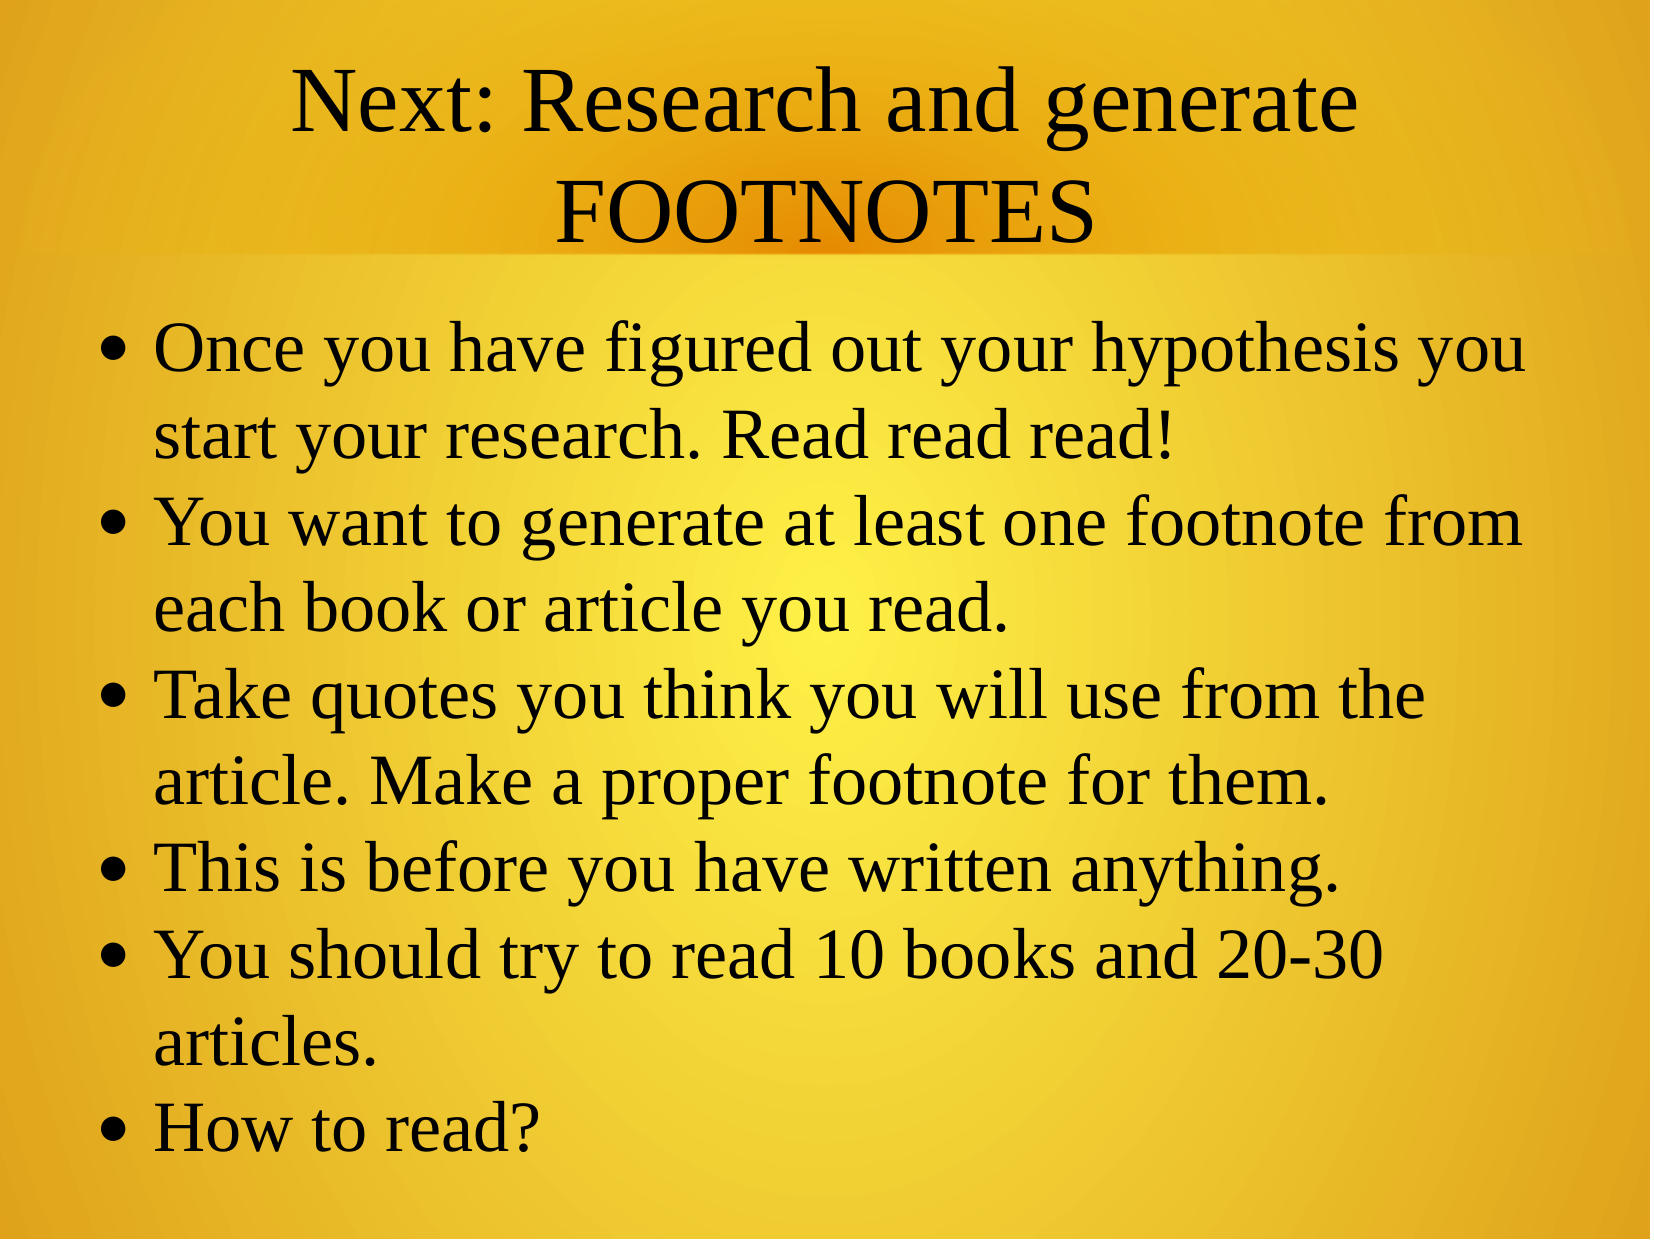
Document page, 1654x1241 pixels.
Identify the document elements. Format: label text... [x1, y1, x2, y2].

picture [0, 0, 1650, 1239]
text_box Next: Research and generate FOOTNOTES [82, 40, 1571, 259]
text_box Once you have figured out your hypothesis you start your research. Read read read! You want to generate at least one footnote from each book or article you read. Take quotes you think you will use from the article. Make a proper footnote for them. This is before you have written anything. You should try to read 10 books and 20-30 articles. How to read? [82, 299, 1571, 1019]
